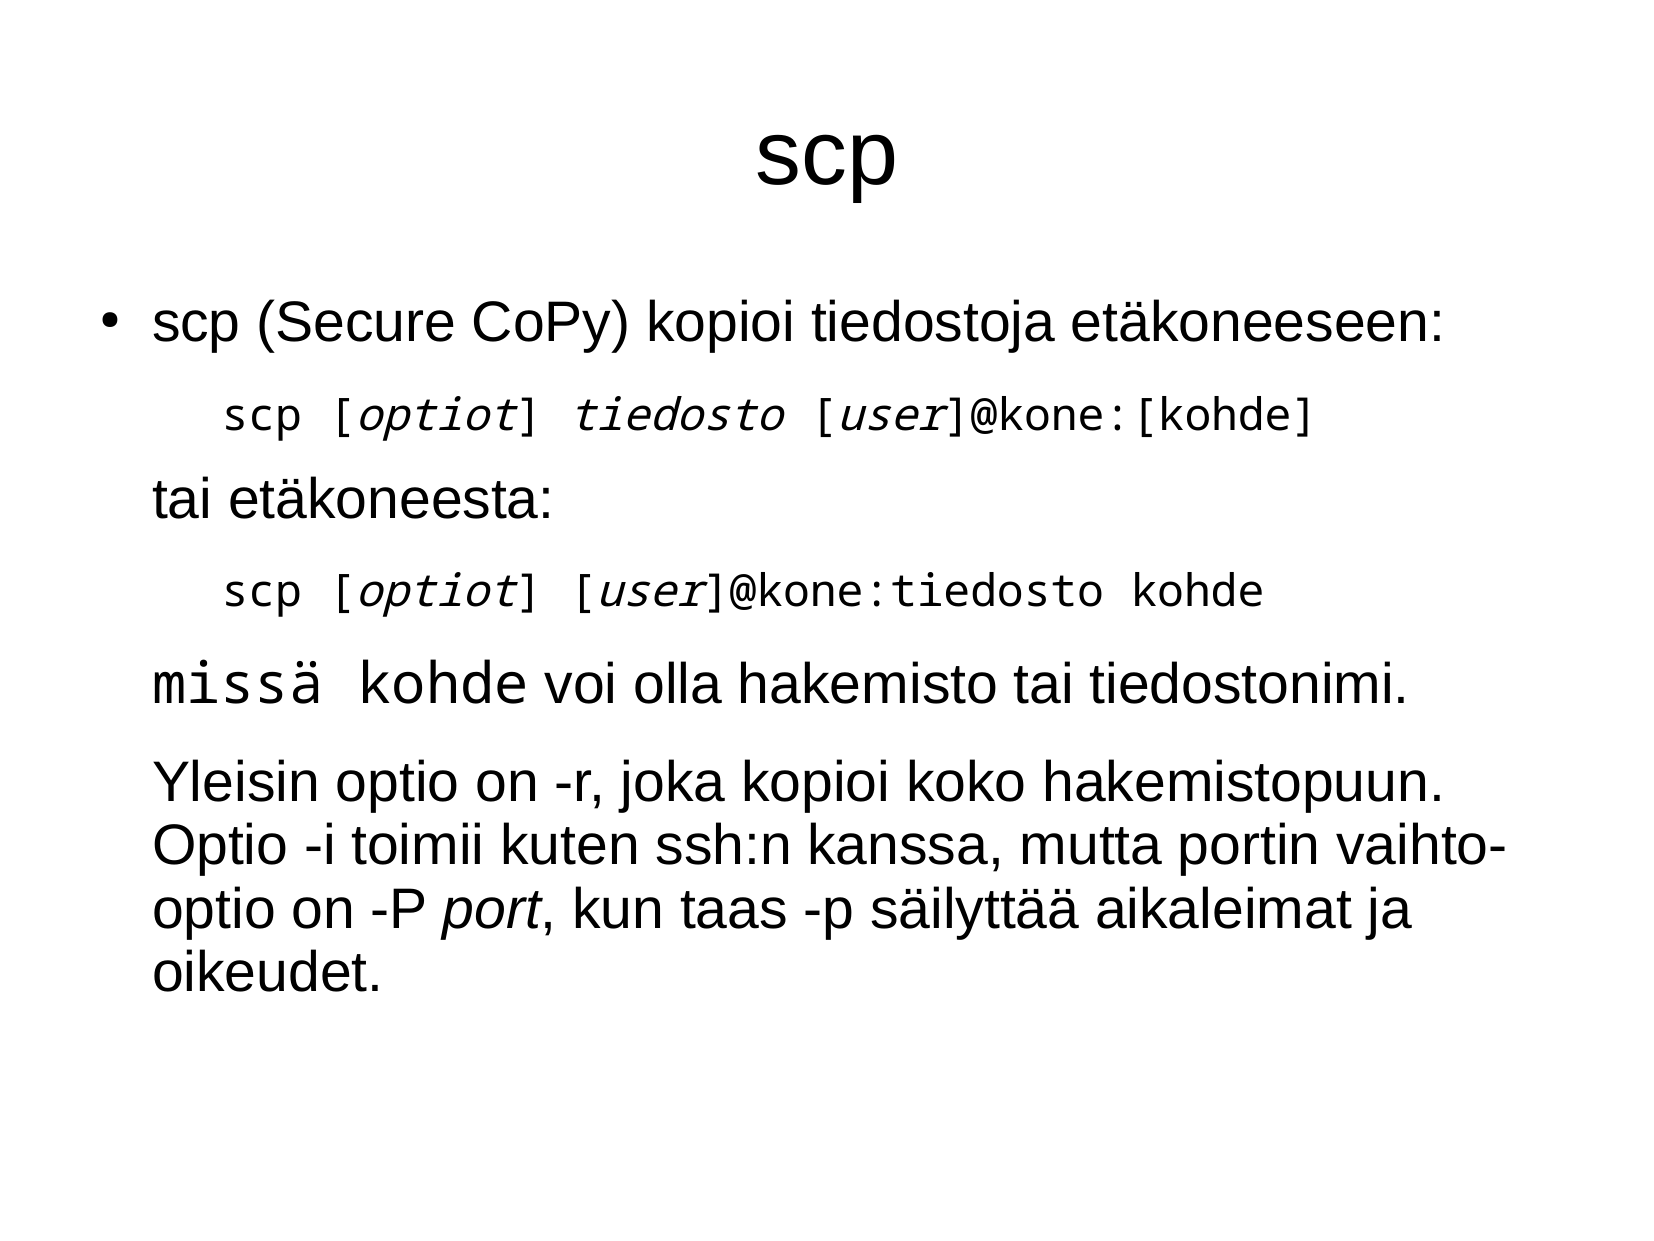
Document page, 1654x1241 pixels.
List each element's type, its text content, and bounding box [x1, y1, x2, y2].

title scp [82, 49, 1571, 257]
list scp (Secure CoPy) kopioi tiedostoja etäkoneeseen: scp [optiot] tiedosto [user]@kone:[kohde] tai etäkoneesta: scp [optiot] [user]@kone:tiedosto kohde missä kohde voi olla hakemisto tai tiedostonimi. Yleisin optio on -r, joka kopioi koko hakemistopuun. Optio -i toimii kuten ssh:n kanssa, mutta portin vaihto-optio on -P port, kun taas -p säilyttää aikaleimat ja oikeudet. [82, 290, 1571, 1010]
